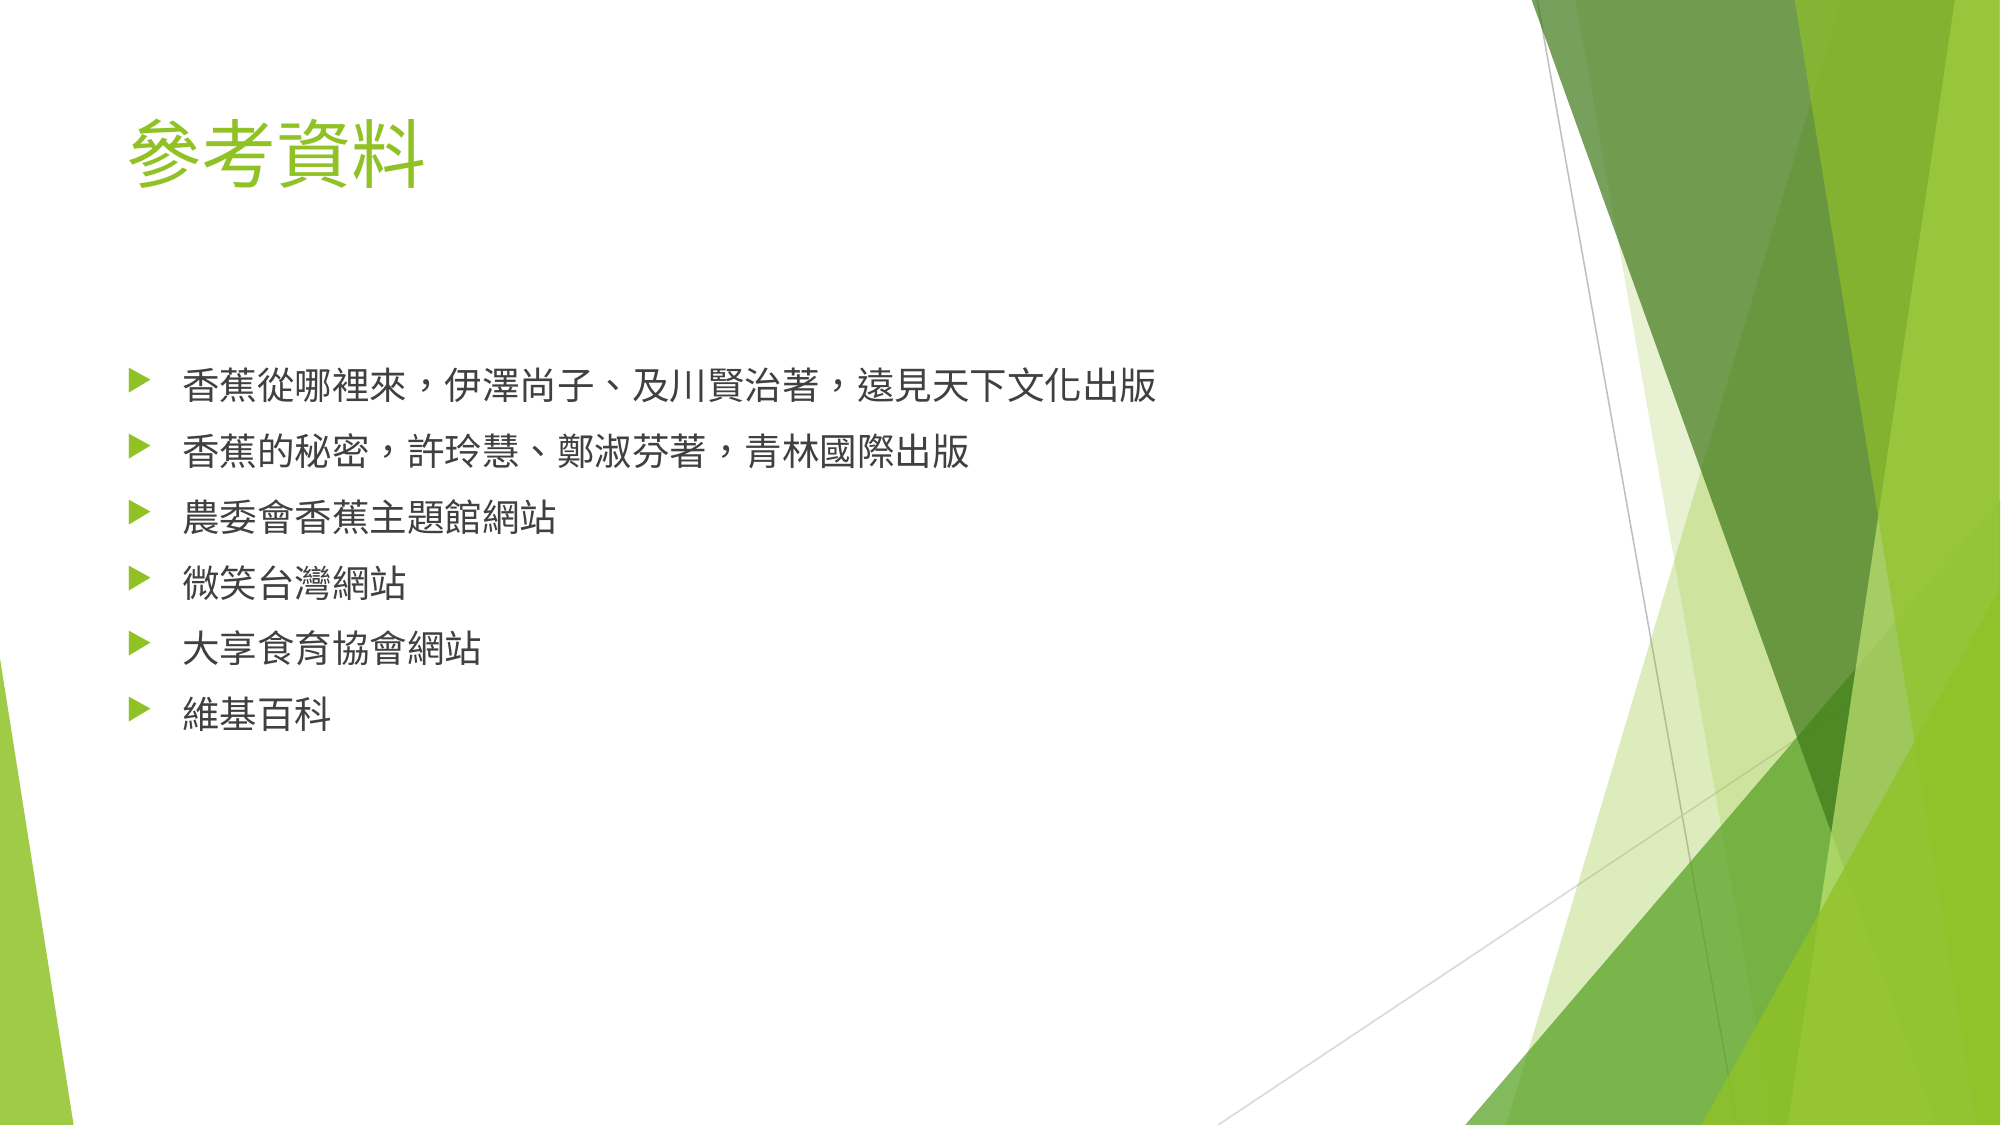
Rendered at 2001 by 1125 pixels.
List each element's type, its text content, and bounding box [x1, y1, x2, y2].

title 參考資料 [111, 99, 1522, 317]
list 香蕉從哪裡來，伊澤尚子、及川賢治著，遠見天下文化出版 香蕉的秘密，許玲慧、鄭淑芬著，青林國際出版 農委會香蕉主題館網站 微笑台灣網站 大享食育協會網站 維基百科 [111, 354, 1522, 992]
